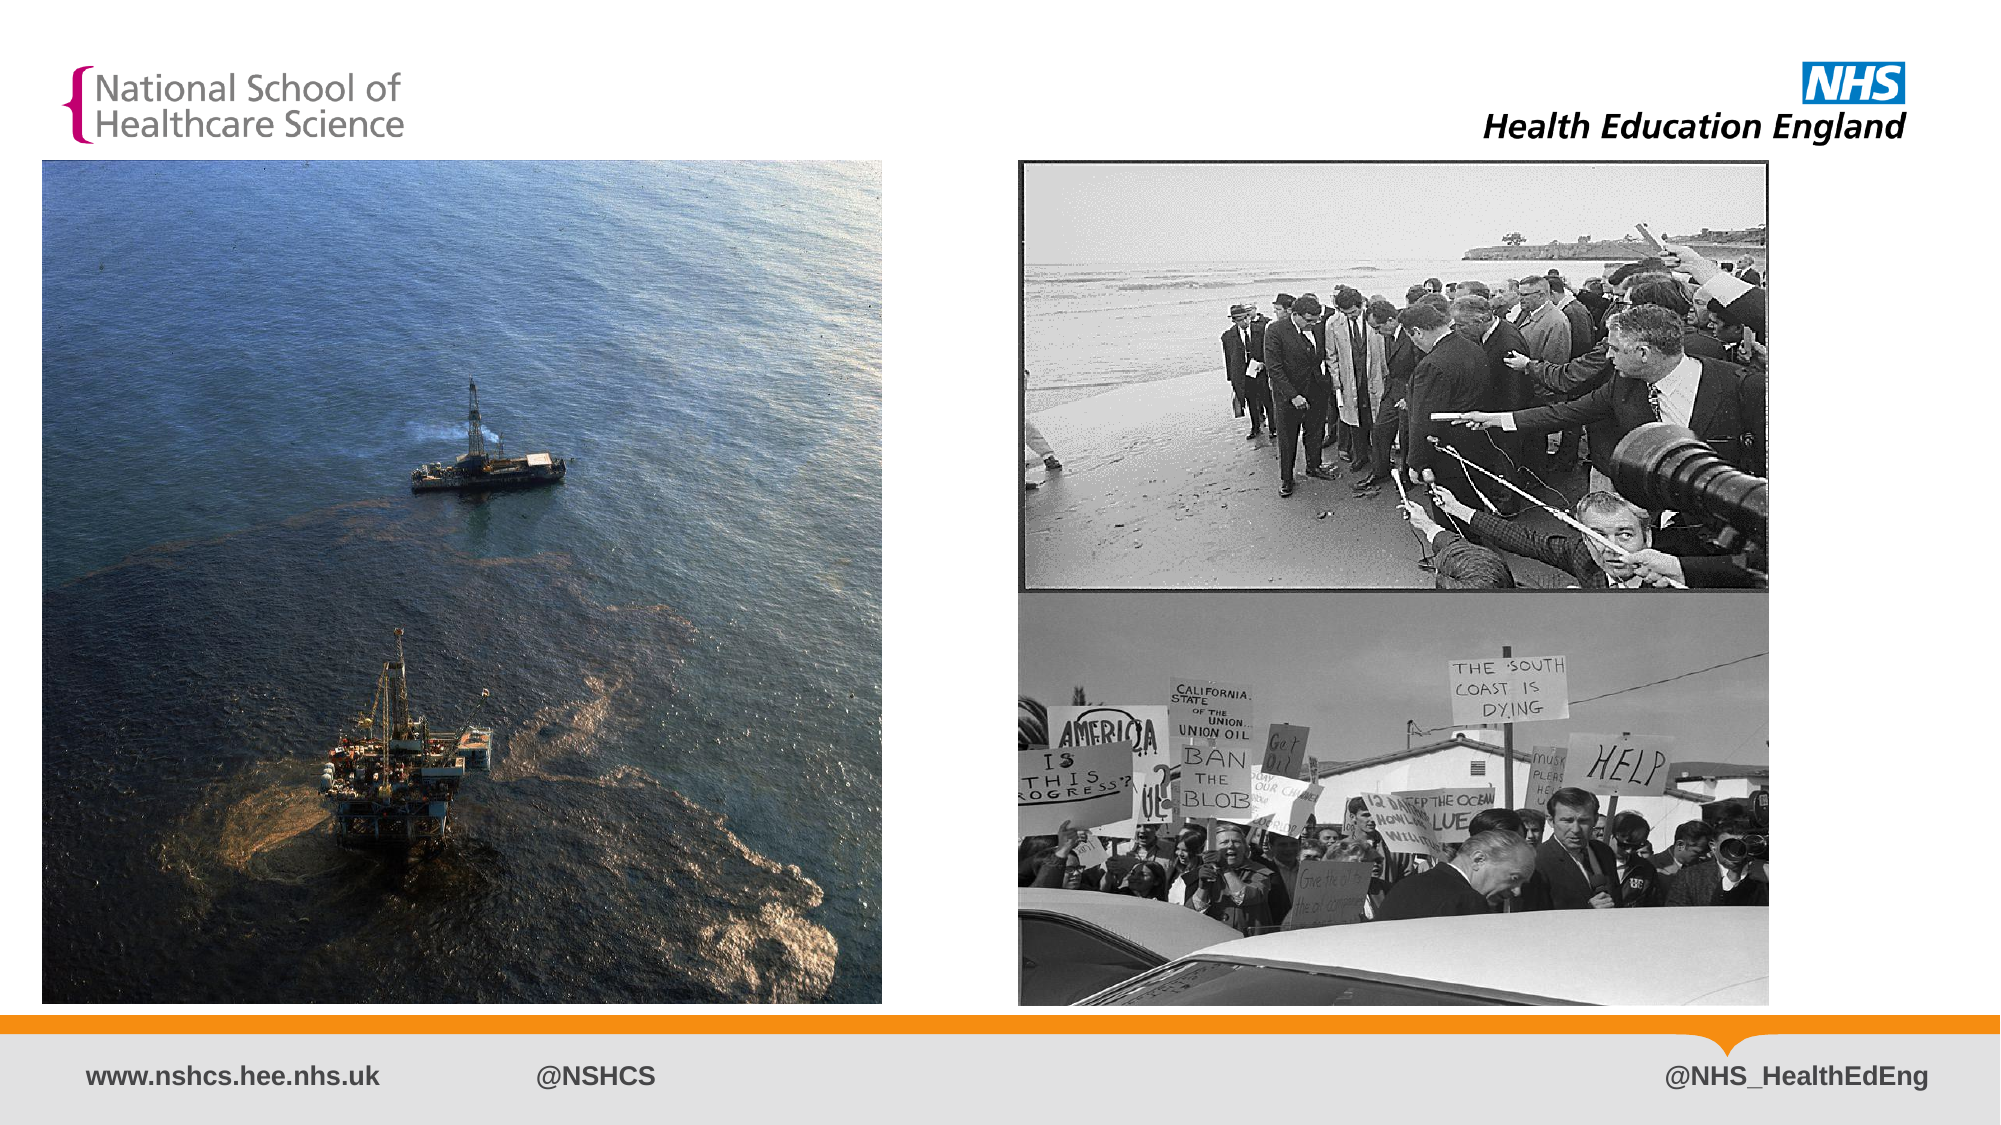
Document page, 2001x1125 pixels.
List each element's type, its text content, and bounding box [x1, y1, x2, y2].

text_box @NSHCS [533, 1059, 659, 1094]
picture [42, 160, 882, 1004]
text_box www.nshcs.hee.nhs.uk [83, 1059, 385, 1094]
picture [1018, 160, 1769, 1006]
text_box @NHS_HealthEdEng [1662, 1059, 1934, 1094]
